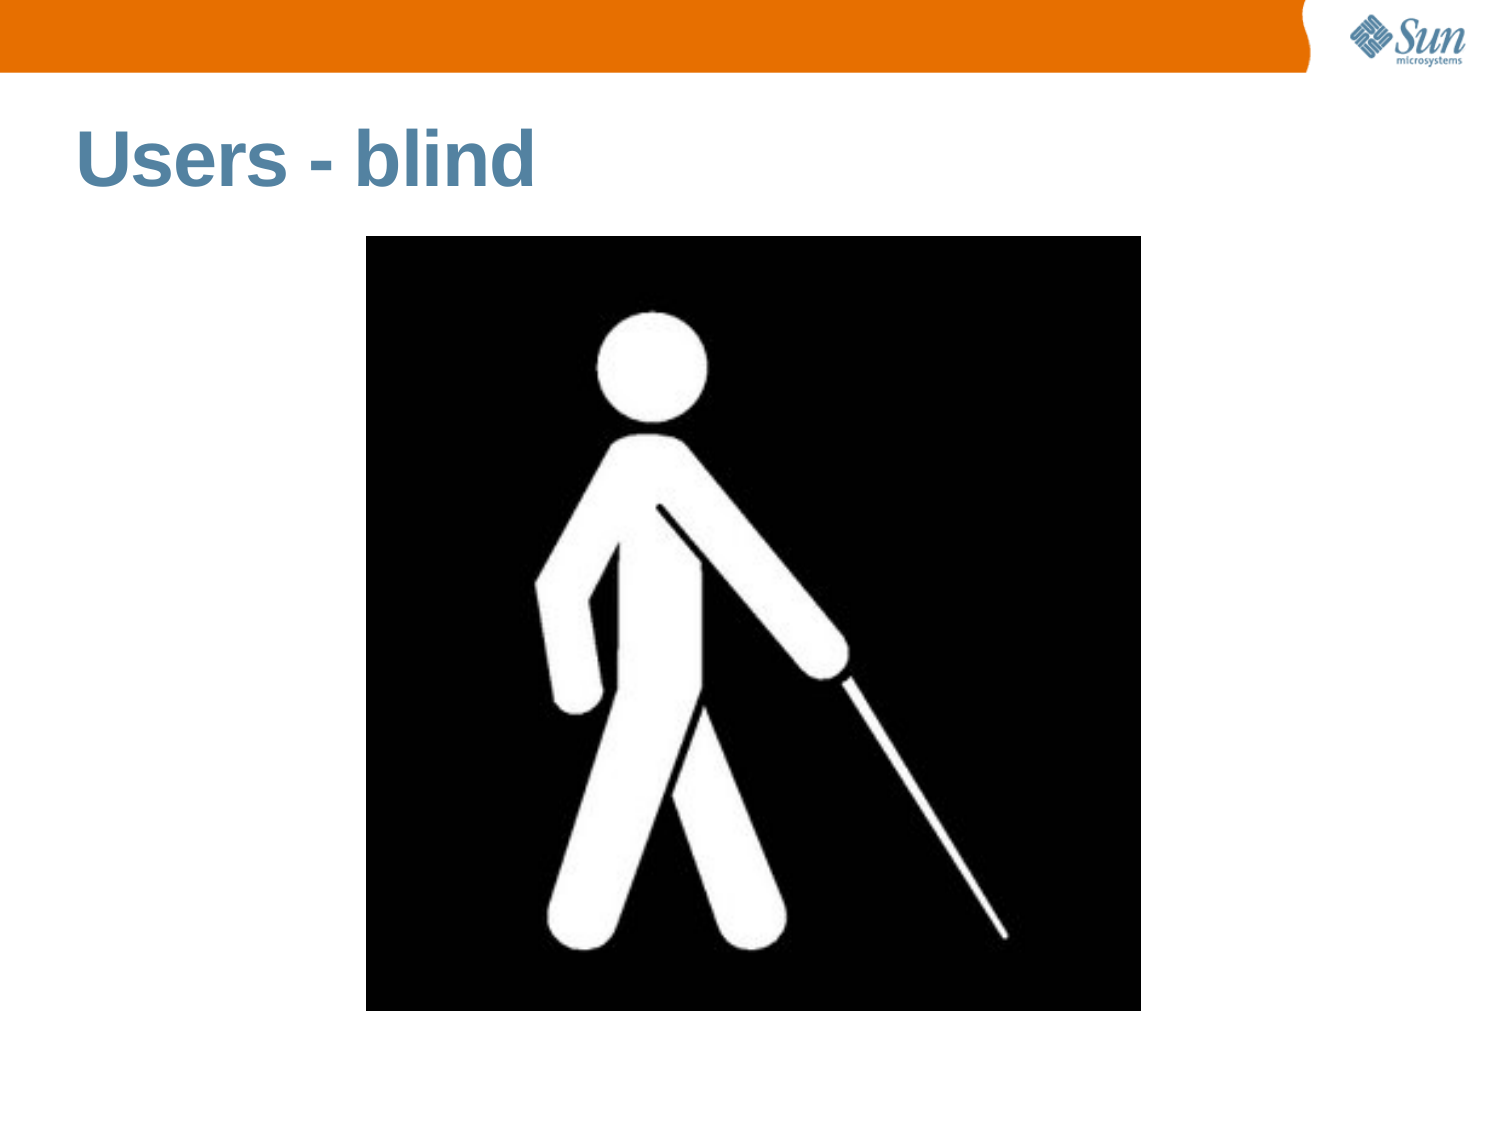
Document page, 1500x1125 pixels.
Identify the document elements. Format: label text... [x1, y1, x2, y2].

title Users - blind [75, 122, 1438, 228]
picture [366, 236, 1141, 1011]
picture [0, 0, 1500, 75]
